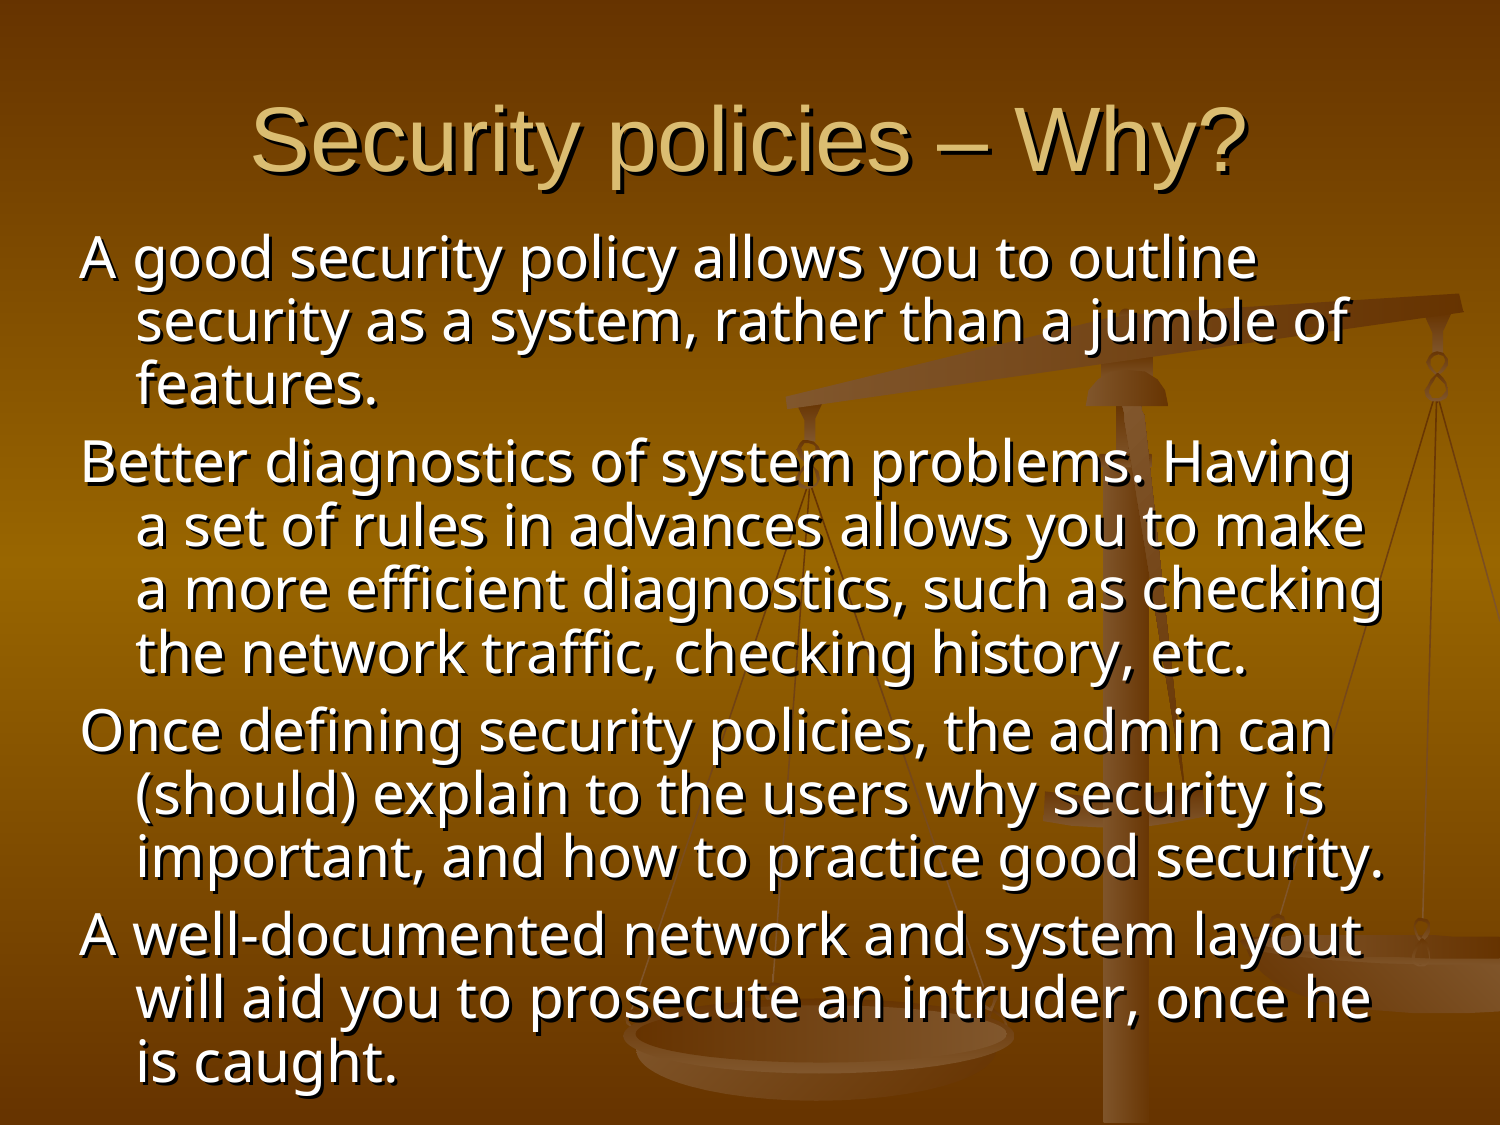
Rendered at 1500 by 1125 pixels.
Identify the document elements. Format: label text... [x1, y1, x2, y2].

title Security policies – Why? [75, 45, 1426, 234]
list A good security policy allows you to outline security as a system, rather than a jumble of features. Better diagnostics of system problems. Having a set of rules in advances allows you to make a more efficient diagnostics, such as checking the network traffic, checking history, etc. Once defining security policies, the admin can (should) explain to the users why security is important, and how to practice good security. A well-documented network and system layout will aid you to prosecute an intruder, once he is caught. [64, 219, 1415, 1083]
